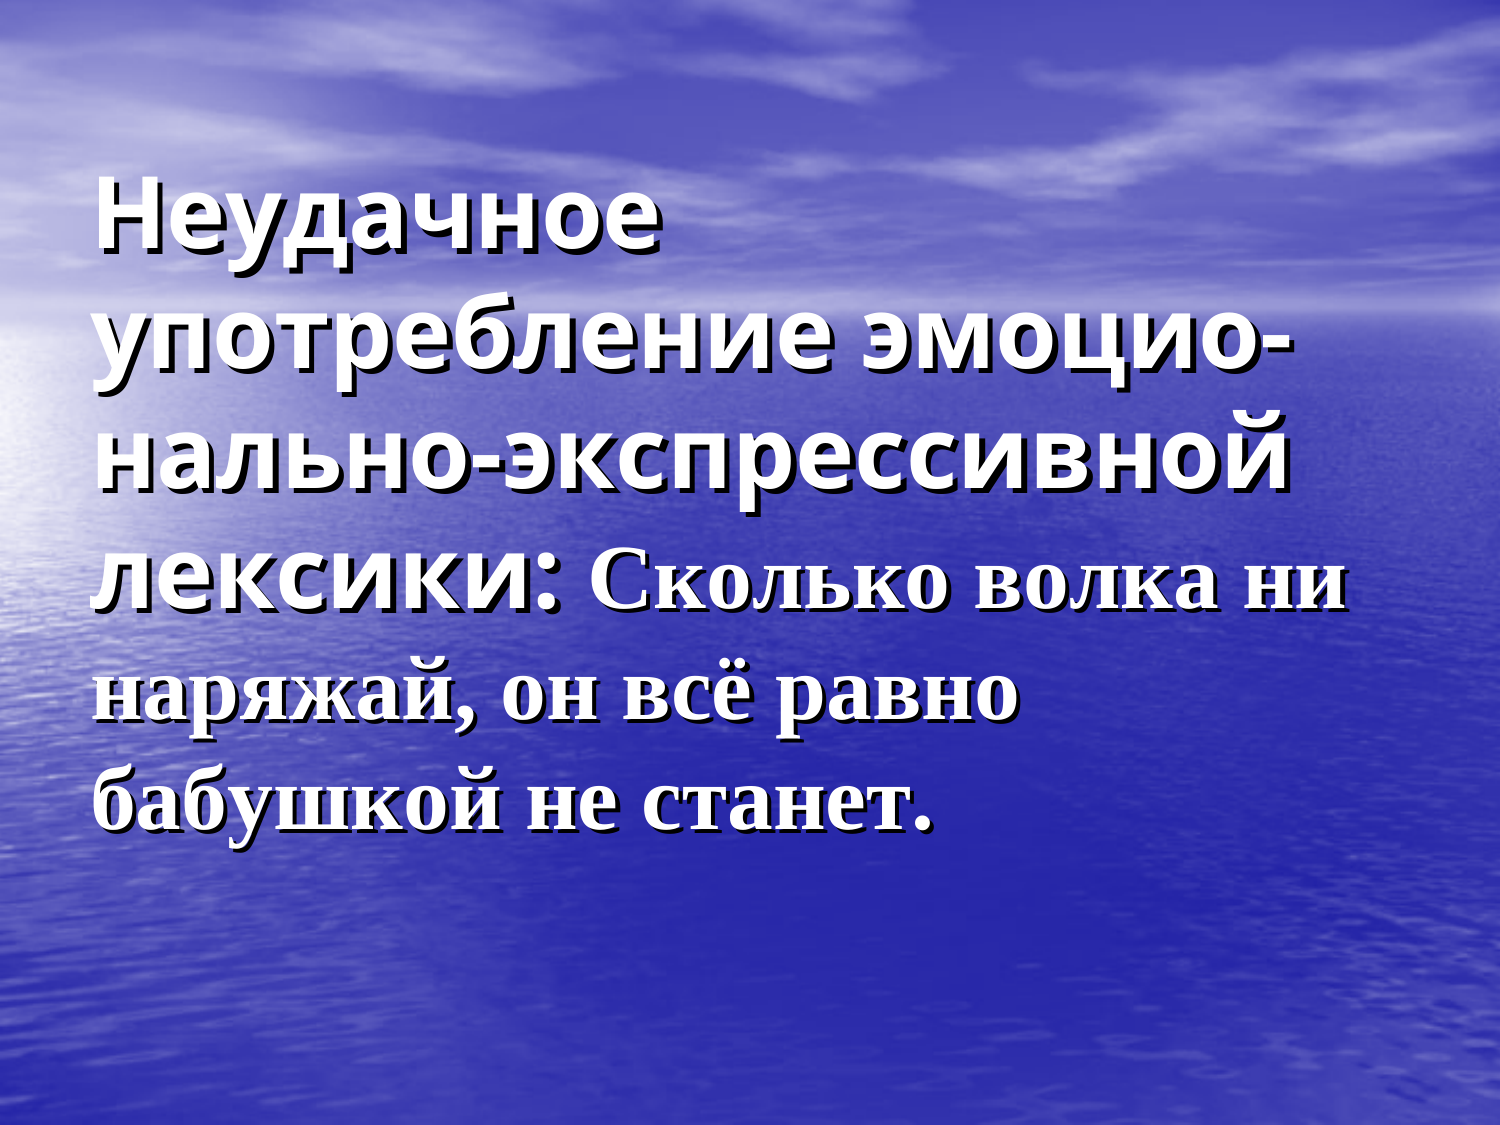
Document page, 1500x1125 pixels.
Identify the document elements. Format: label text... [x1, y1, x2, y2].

title Неудачное употребление эмоцио-нально-экспрессивной лексики: Сколько волка ни наряжай, он всё равно бабушкой не станет. [75, 47, 1426, 1059]
